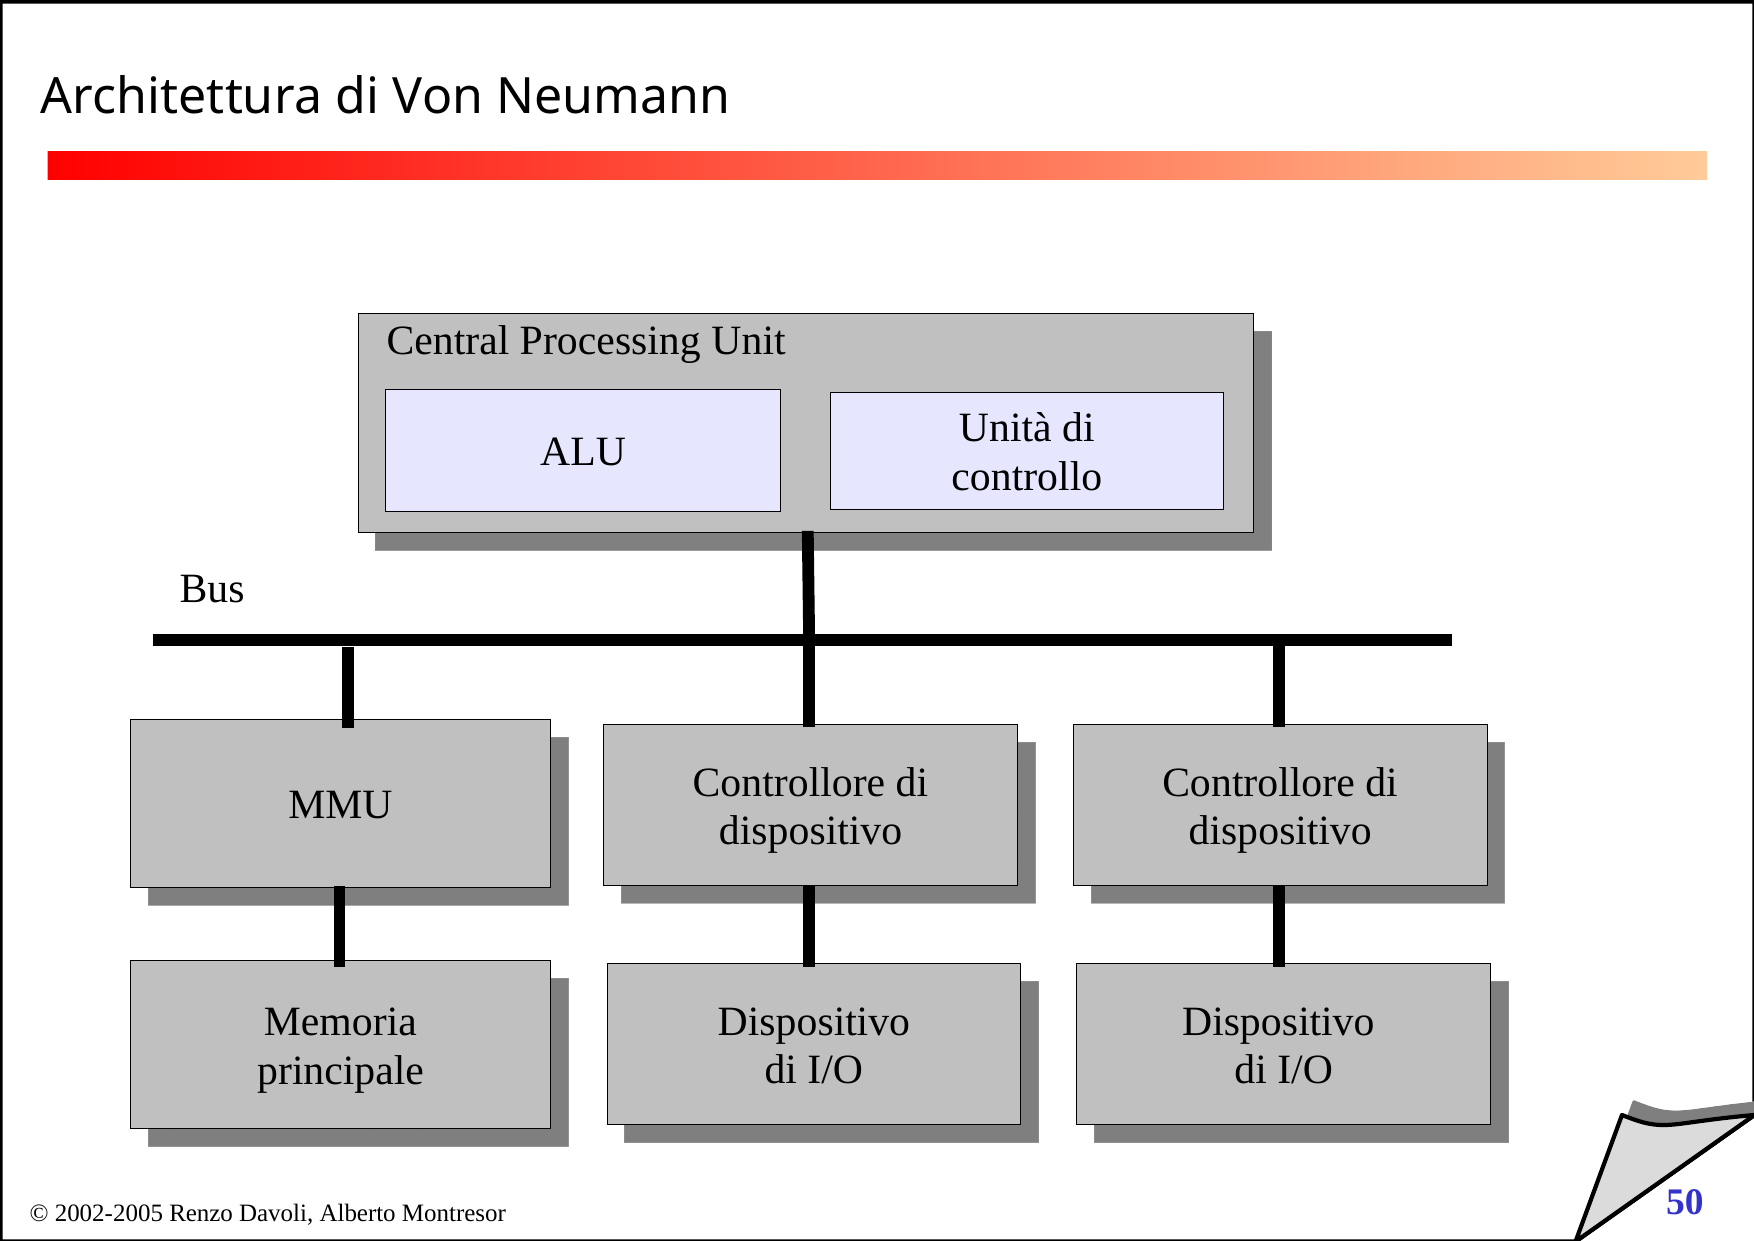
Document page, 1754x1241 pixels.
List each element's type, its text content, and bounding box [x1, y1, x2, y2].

text_box Dispositivo di I/O [607, 963, 1021, 1125]
text_box Central Processing Unit [386, 315, 854, 368]
text_box [358, 313, 1254, 533]
text_box Unità di controllo [830, 392, 1224, 510]
text_box Controllore di dispositivo [603, 724, 1018, 886]
text_box Memoria principale [130, 960, 551, 1129]
title Architettura di Von Neumann [40, 49, 1714, 144]
text_box Controllore di dispositivo [1073, 724, 1488, 886]
text_box ALU [385, 389, 781, 512]
text_box MMU [130, 719, 551, 888]
text_box Bus [179, 562, 256, 615]
text_box Dispositivo di I/O [1076, 963, 1491, 1125]
